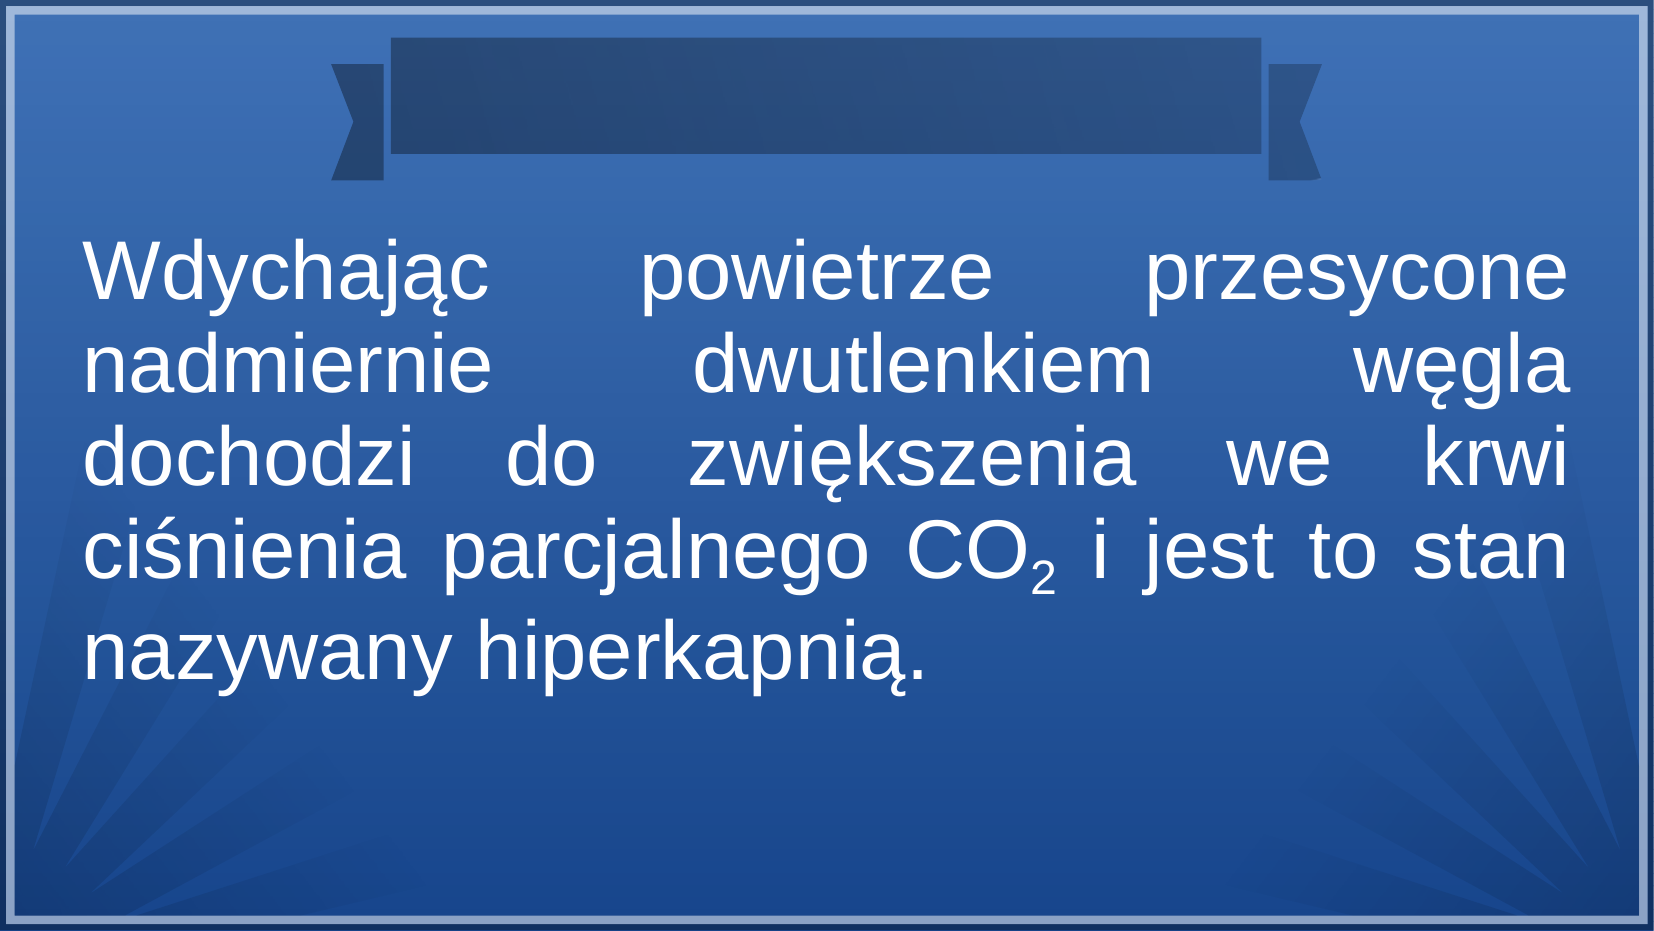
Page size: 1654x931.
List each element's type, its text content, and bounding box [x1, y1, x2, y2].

list Wdychając powietrze przesycone nadmiernie dwutlenkiem węgla dochodzi do zwiększenia we krwi ciśnienia parcjalnego CO2 i jest to stan nazywany hiperkapnią. [82, 224, 1571, 848]
